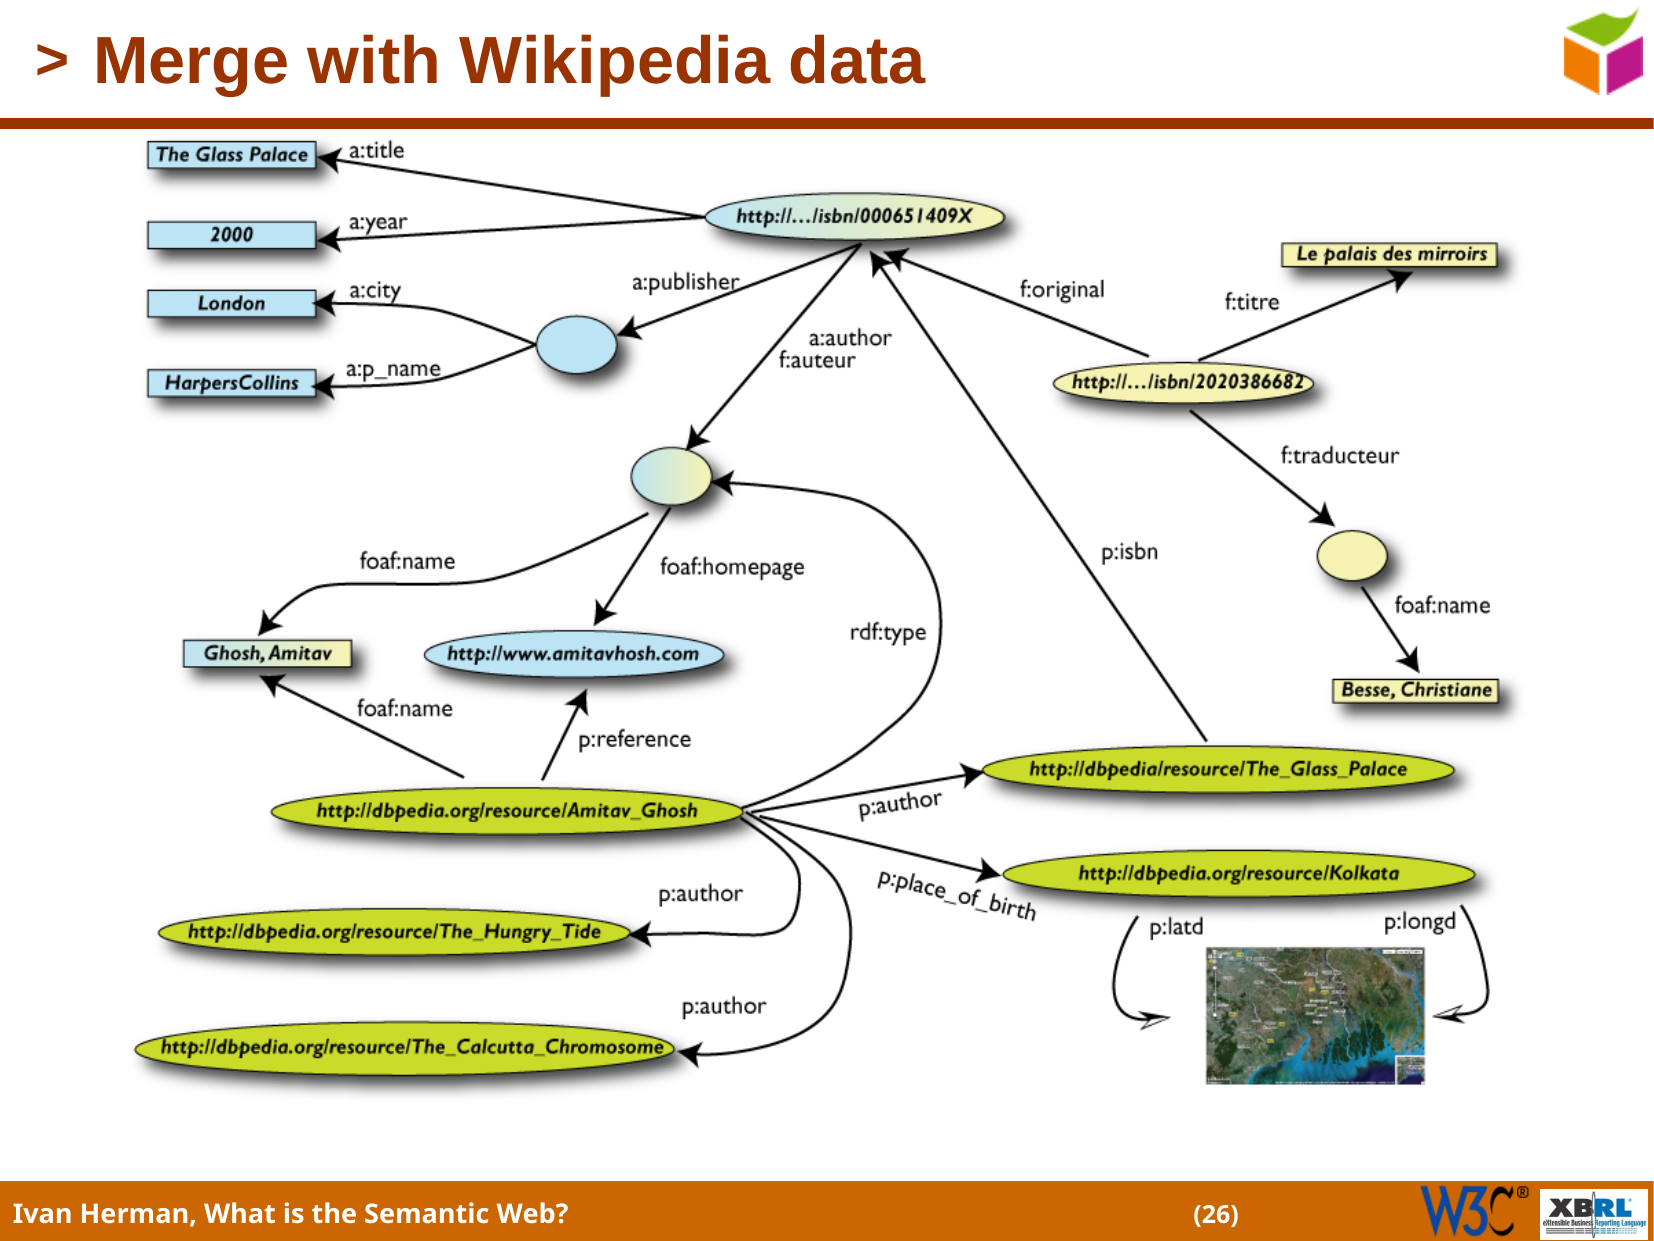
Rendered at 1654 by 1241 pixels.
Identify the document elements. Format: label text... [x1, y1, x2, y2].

picture [1540, 1189, 1648, 1240]
title Merge with Wikipedia data [93, 0, 1493, 119]
picture [123, 130, 1530, 1107]
picture [1417, 1183, 1533, 1240]
picture [1564, 5, 1643, 95]
